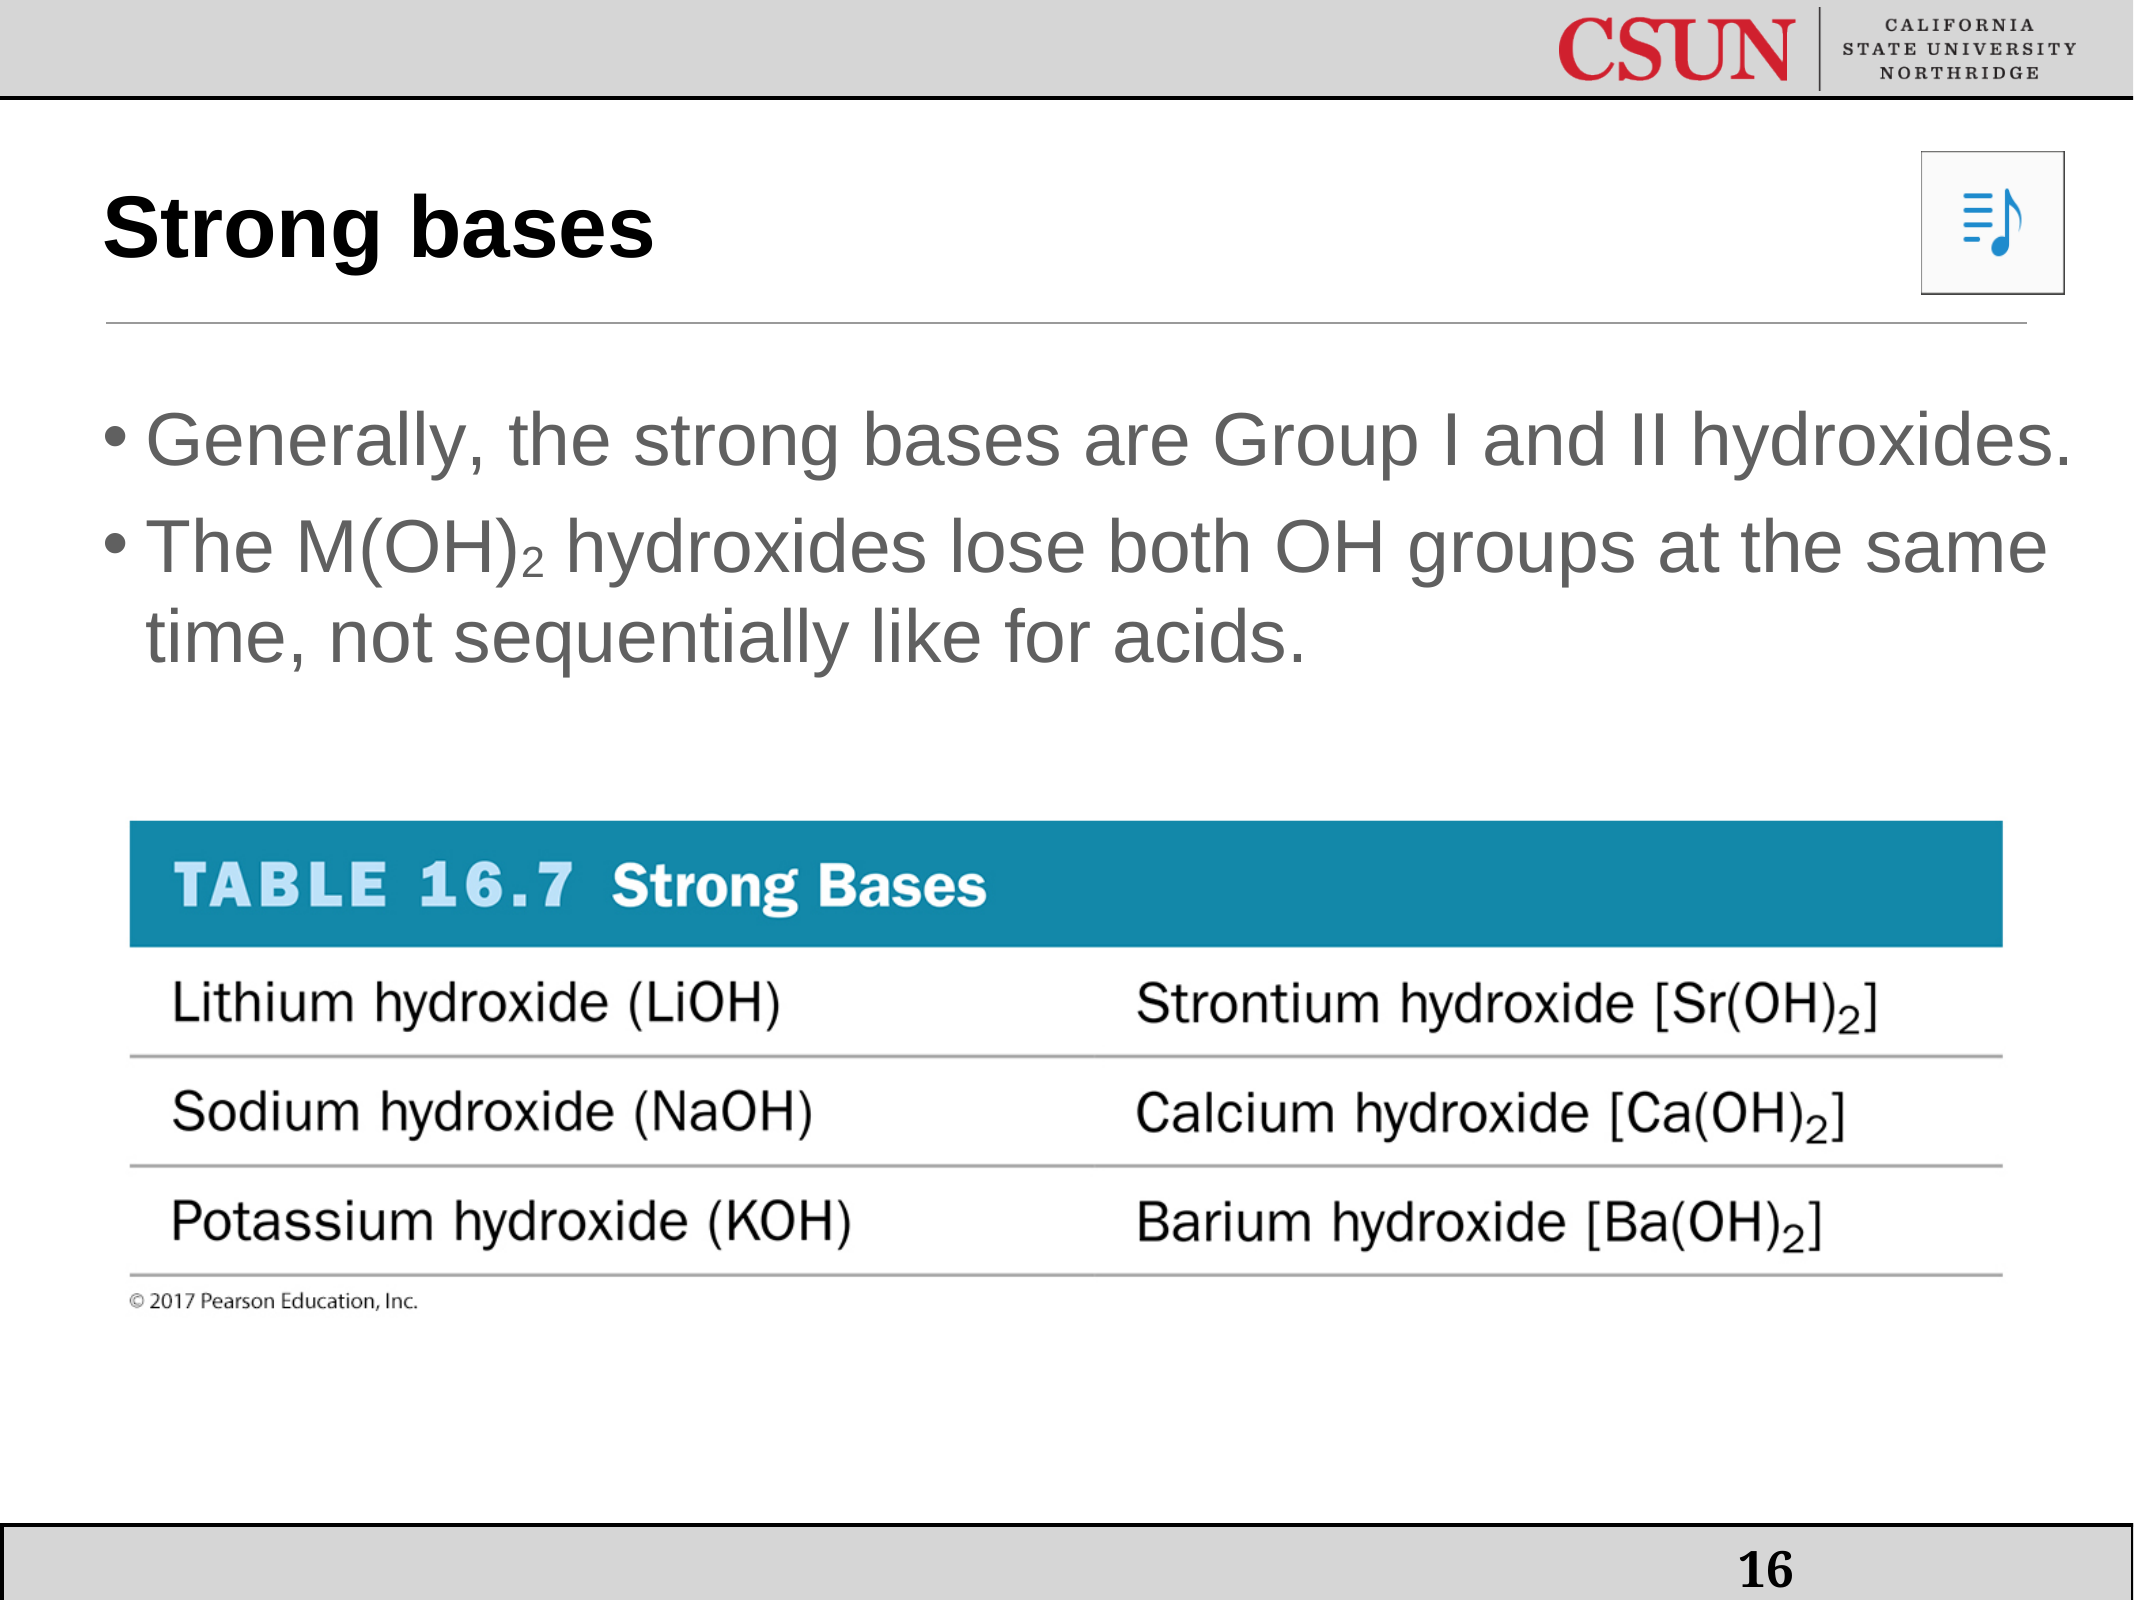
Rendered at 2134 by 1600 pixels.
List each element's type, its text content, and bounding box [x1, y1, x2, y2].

picture [115, 806, 2018, 1322]
text_box [1920, 150, 2066, 296]
picture [1559, 7, 2076, 91]
list Generally, the strong bases are Group I and II hydroxides. The M(OH)2 hydroxides lose both OH groups at the same time, not sequentially like for acids. [93, 382, 2101, 766]
title Strong bases [93, 104, 2040, 284]
